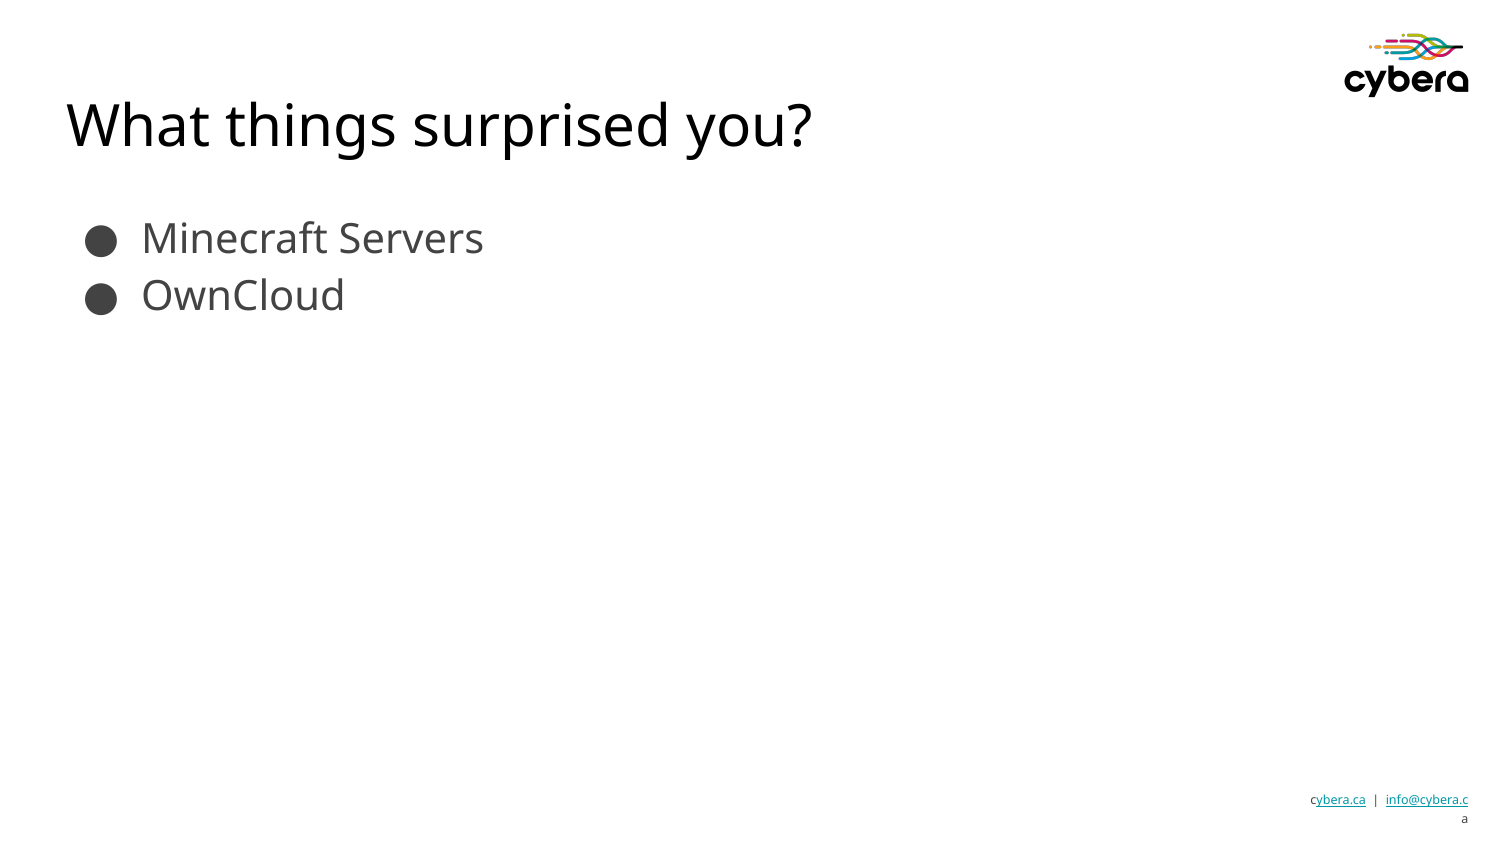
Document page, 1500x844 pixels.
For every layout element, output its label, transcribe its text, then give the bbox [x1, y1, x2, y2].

list Minecraft Servers OwnCloud [51, 189, 1451, 750]
picture [1344, 33, 1469, 98]
title What things surprised you? [51, 72, 1314, 167]
